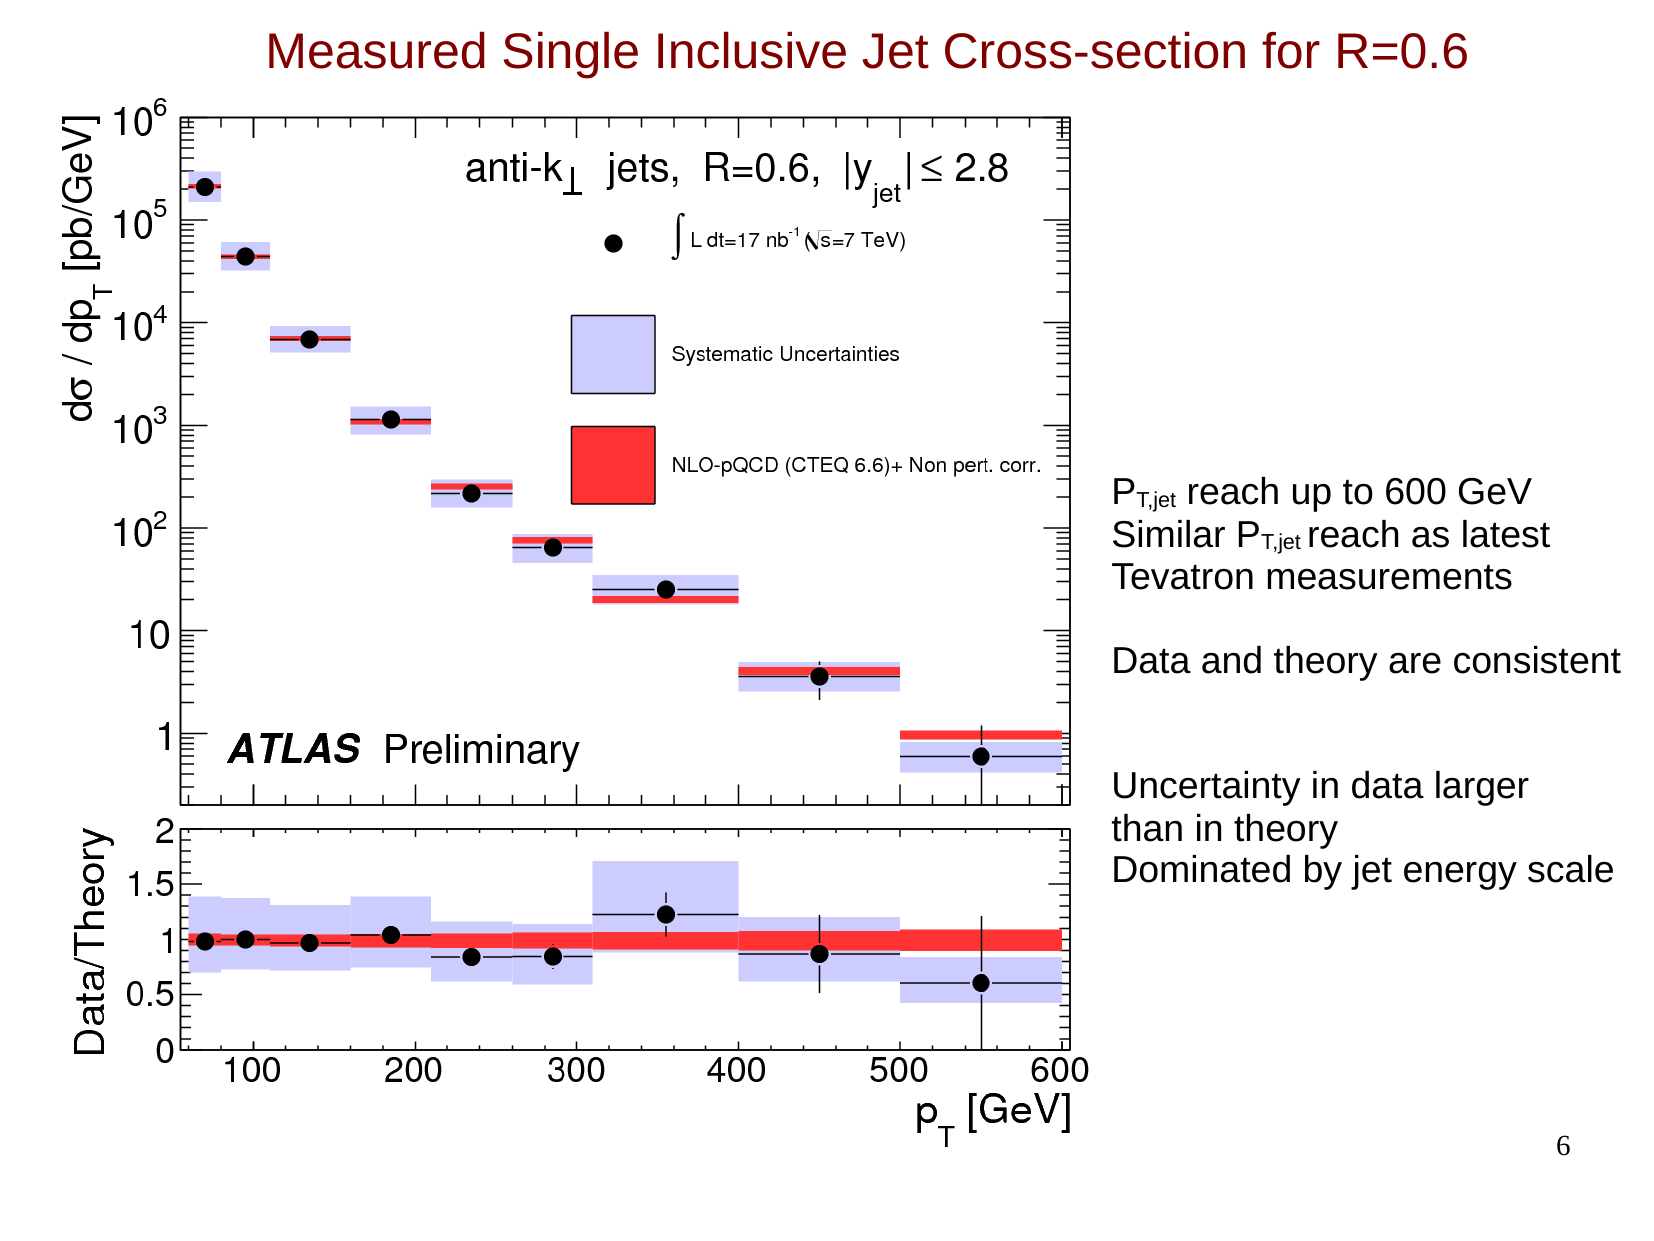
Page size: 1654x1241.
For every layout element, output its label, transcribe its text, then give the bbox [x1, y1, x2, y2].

picture [0, 74, 1126, 1163]
text_box Measured Single Inclusive Jet Cross-section for R=0.6 [250, 16, 1485, 87]
text_box PT,jet reach up to 600 GeV Similar PT,jet reach as latest Tevatron measurements Data and theory are consistent Uncertainty in data larger than in theory Dominated by jet energy scale [1096, 463, 1637, 924]
